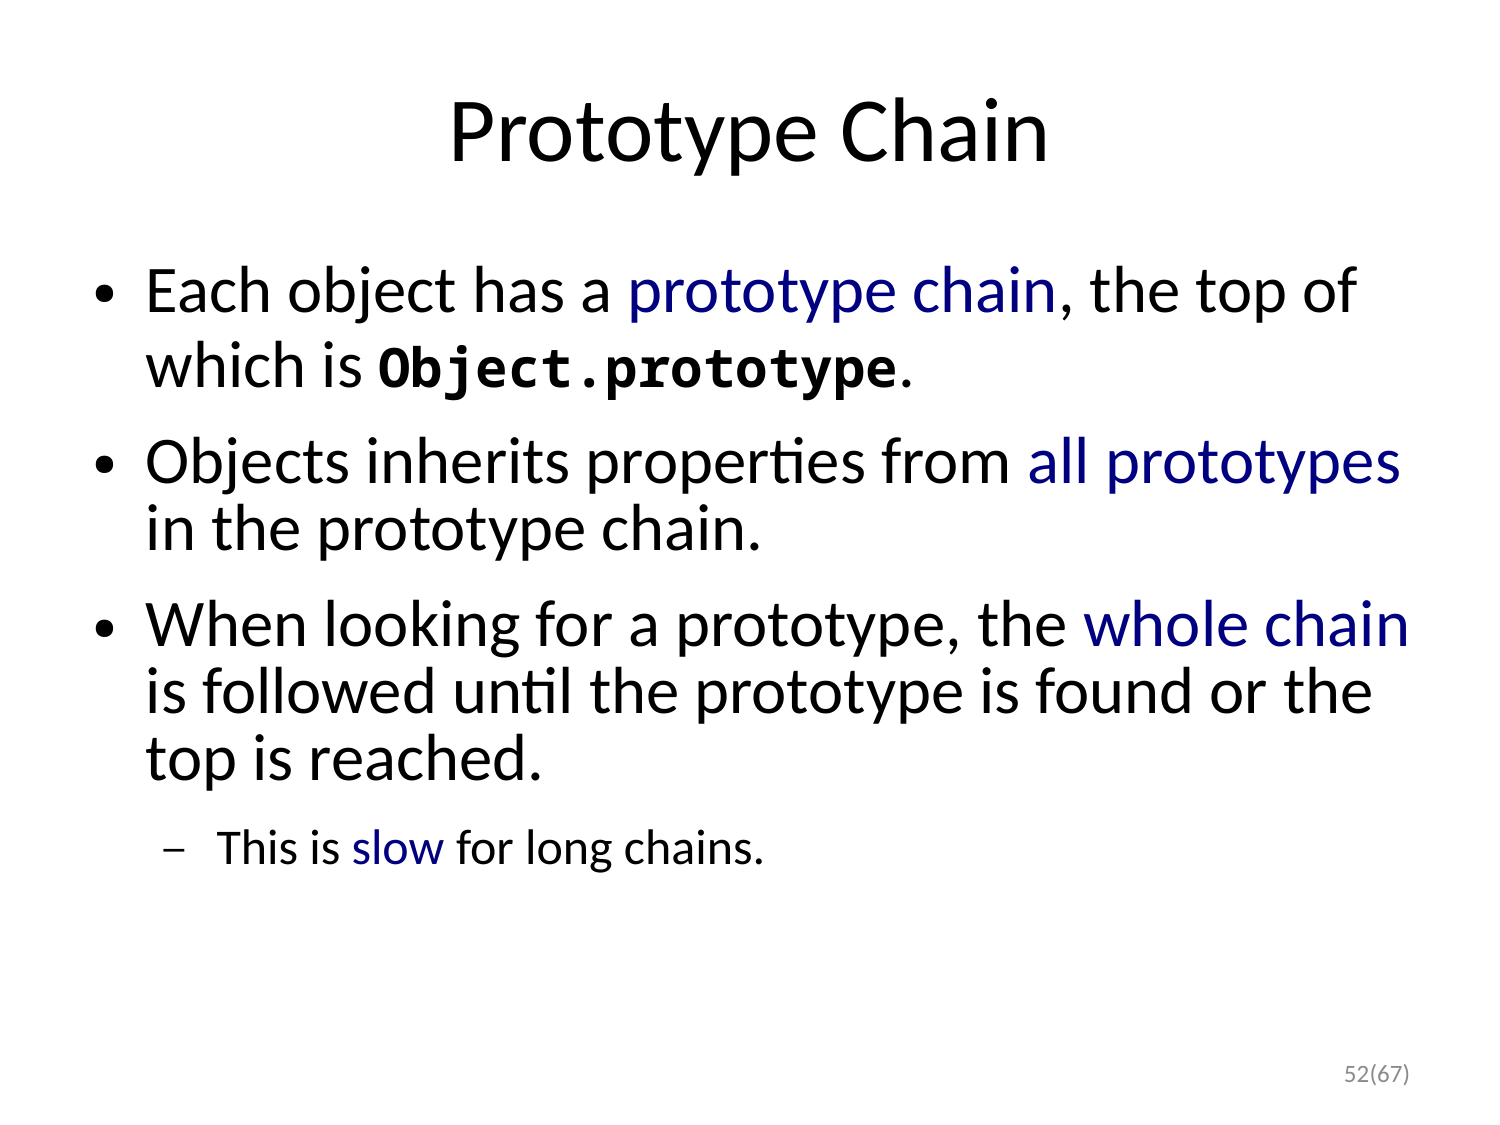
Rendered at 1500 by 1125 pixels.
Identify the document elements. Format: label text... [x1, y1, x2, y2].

title Prototype Chain [75, 45, 1425, 233]
list Each object has a prototype chain, the top of which is Object.prototype. Objects inherits properties from all prototypes in the prototype chain. When looking for a prototype, the whole chain is followed until the prototype is found or the top is reached. This is slow for long chains. [75, 262, 1425, 1005]
